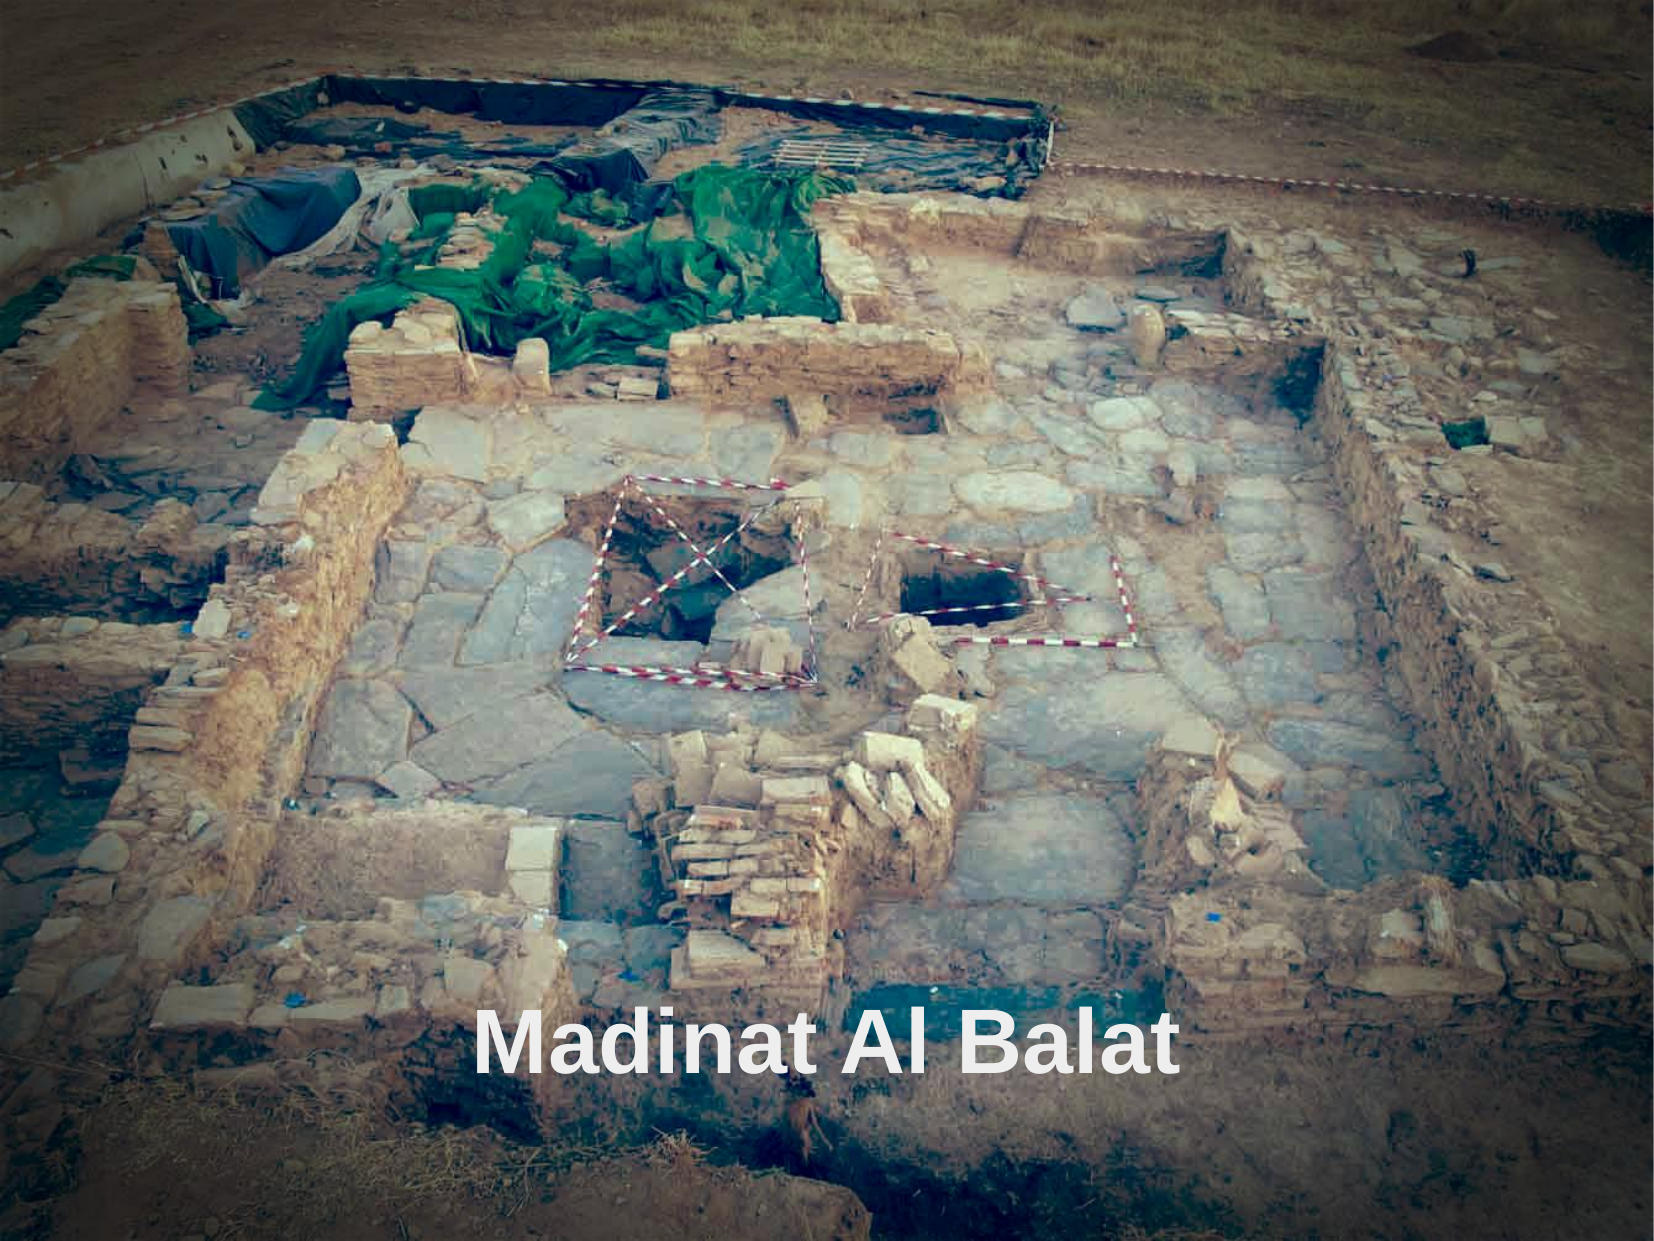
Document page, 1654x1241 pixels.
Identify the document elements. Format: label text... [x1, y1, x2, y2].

picture [0, 0, 1654, 1241]
title Madinat Al Balat [82, 938, 1571, 1146]
